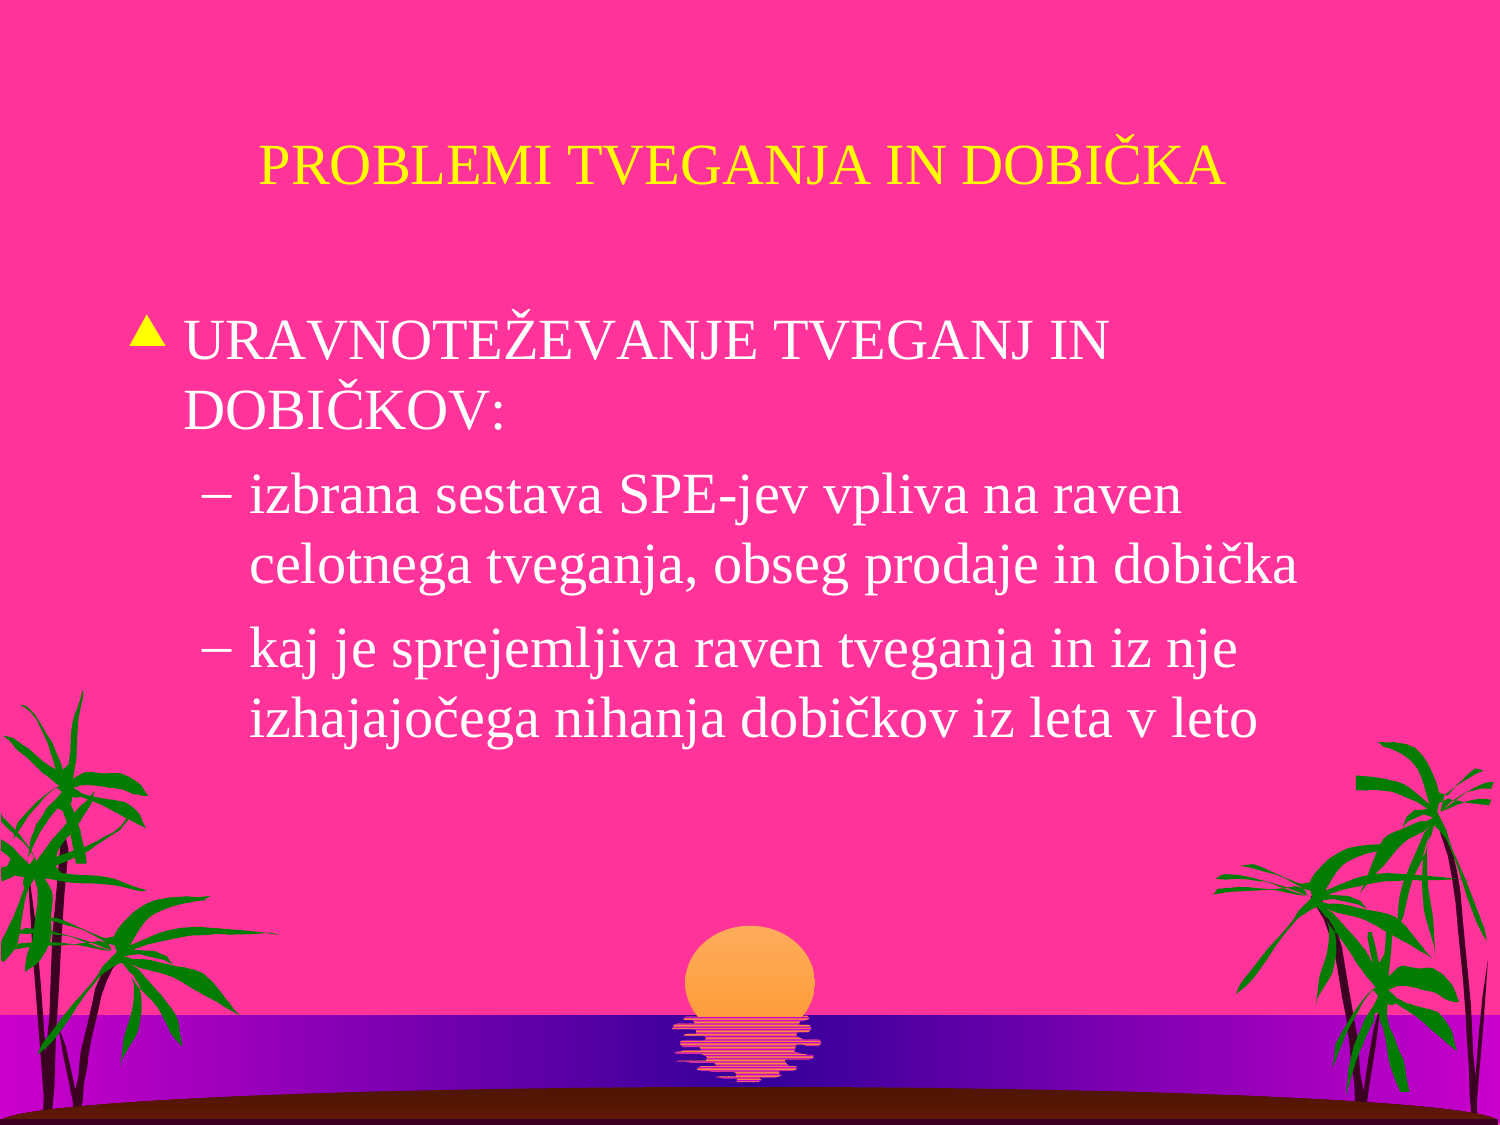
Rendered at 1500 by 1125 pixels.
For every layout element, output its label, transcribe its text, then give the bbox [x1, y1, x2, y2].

picture [672, 1015, 822, 1083]
list URAVNOTEŽEVANJE TVEGANJ IN DOBIČKOV: izbrana sestava SPE-jev vpliva na raven celotnega tveganja, obseg prodaje in dobička kaj je sprejemljiva raven tveganja in iz nje izhajajočega nihanja dobičkov iz leta v leto [112, 293, 1388, 966]
title PROBLEMI TVEGANJA IN DOBIČKA [112, 65, 1388, 257]
